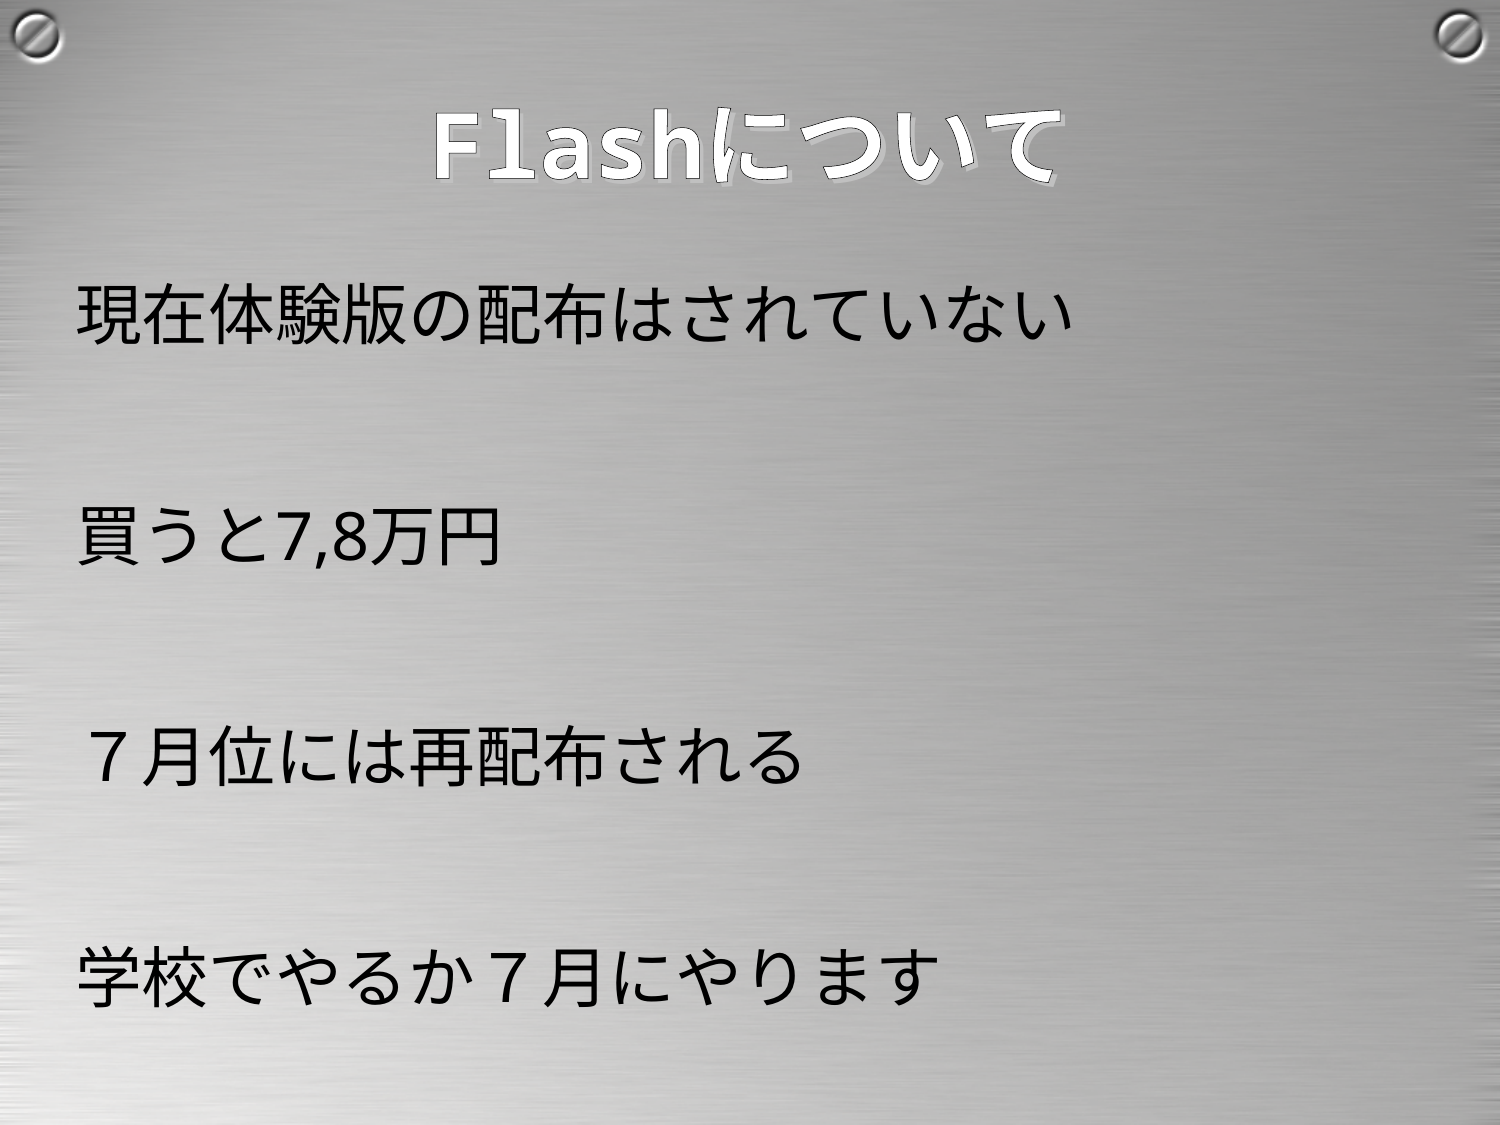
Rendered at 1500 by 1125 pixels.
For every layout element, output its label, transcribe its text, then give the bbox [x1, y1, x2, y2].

title Flashについて [75, 28, 1426, 250]
list 現在体験版の配布はされていない 買うと7,8万円 ７月位には再配布される 学校でやるか７月にやります [75, 262, 1426, 991]
picture [0, 0, 1500, 1125]
